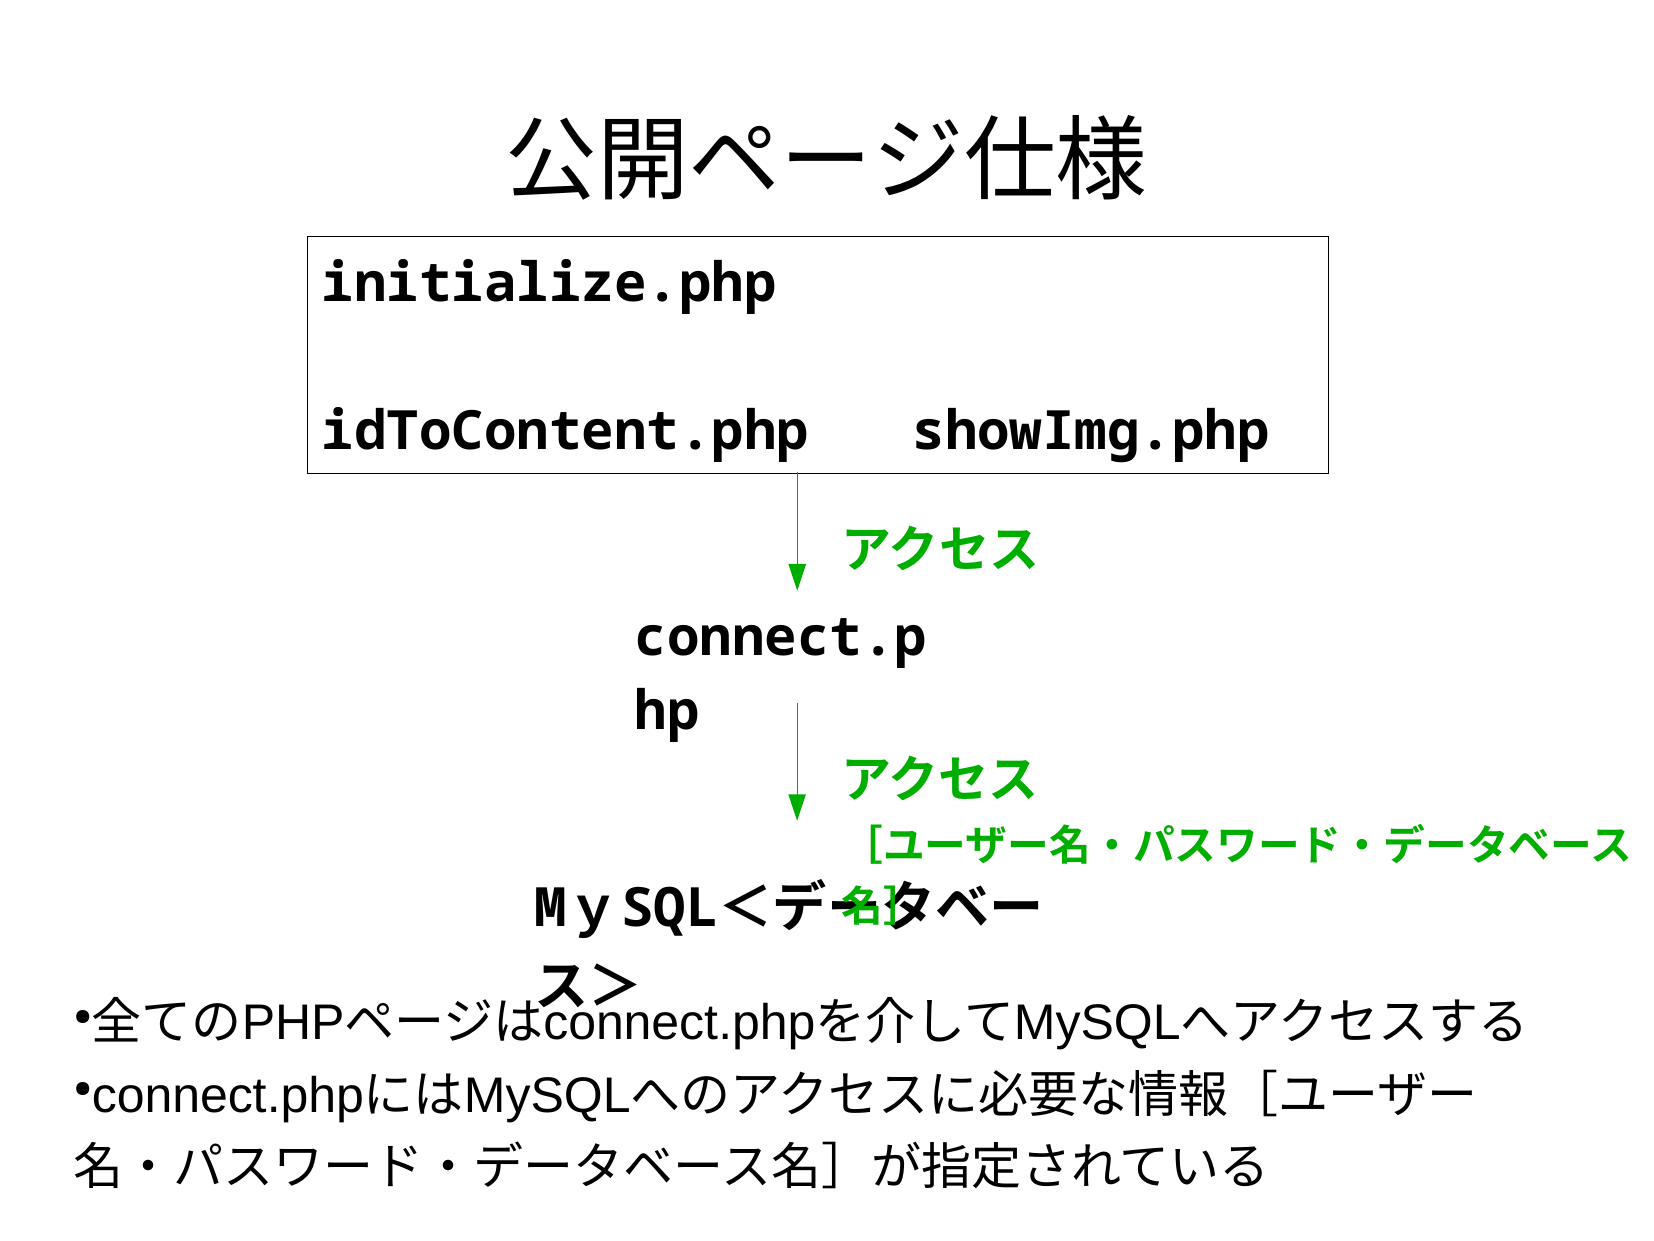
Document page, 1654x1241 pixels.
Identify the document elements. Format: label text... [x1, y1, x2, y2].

text_box アクセス ［ユーザー名・パスワード・データベース名］ [826, 732, 1654, 857]
text_box connect.php [620, 590, 975, 680]
text_box initialize.php idToContent.php showImg.php [307, 236, 1329, 443]
title 公開ページ仕様 [82, 49, 1571, 257]
text_box 全てのPHPページはconnect.phpを介してMySQLへアクセスする connect.phpにはMySQLへのアクセスに必要な情報［ユーザー名・パスワード・データベース名］が指定されている [59, 974, 1565, 1151]
text_box アクセス [826, 501, 1093, 567]
text_box MｙSQL＜データベース＞ [519, 856, 1111, 945]
